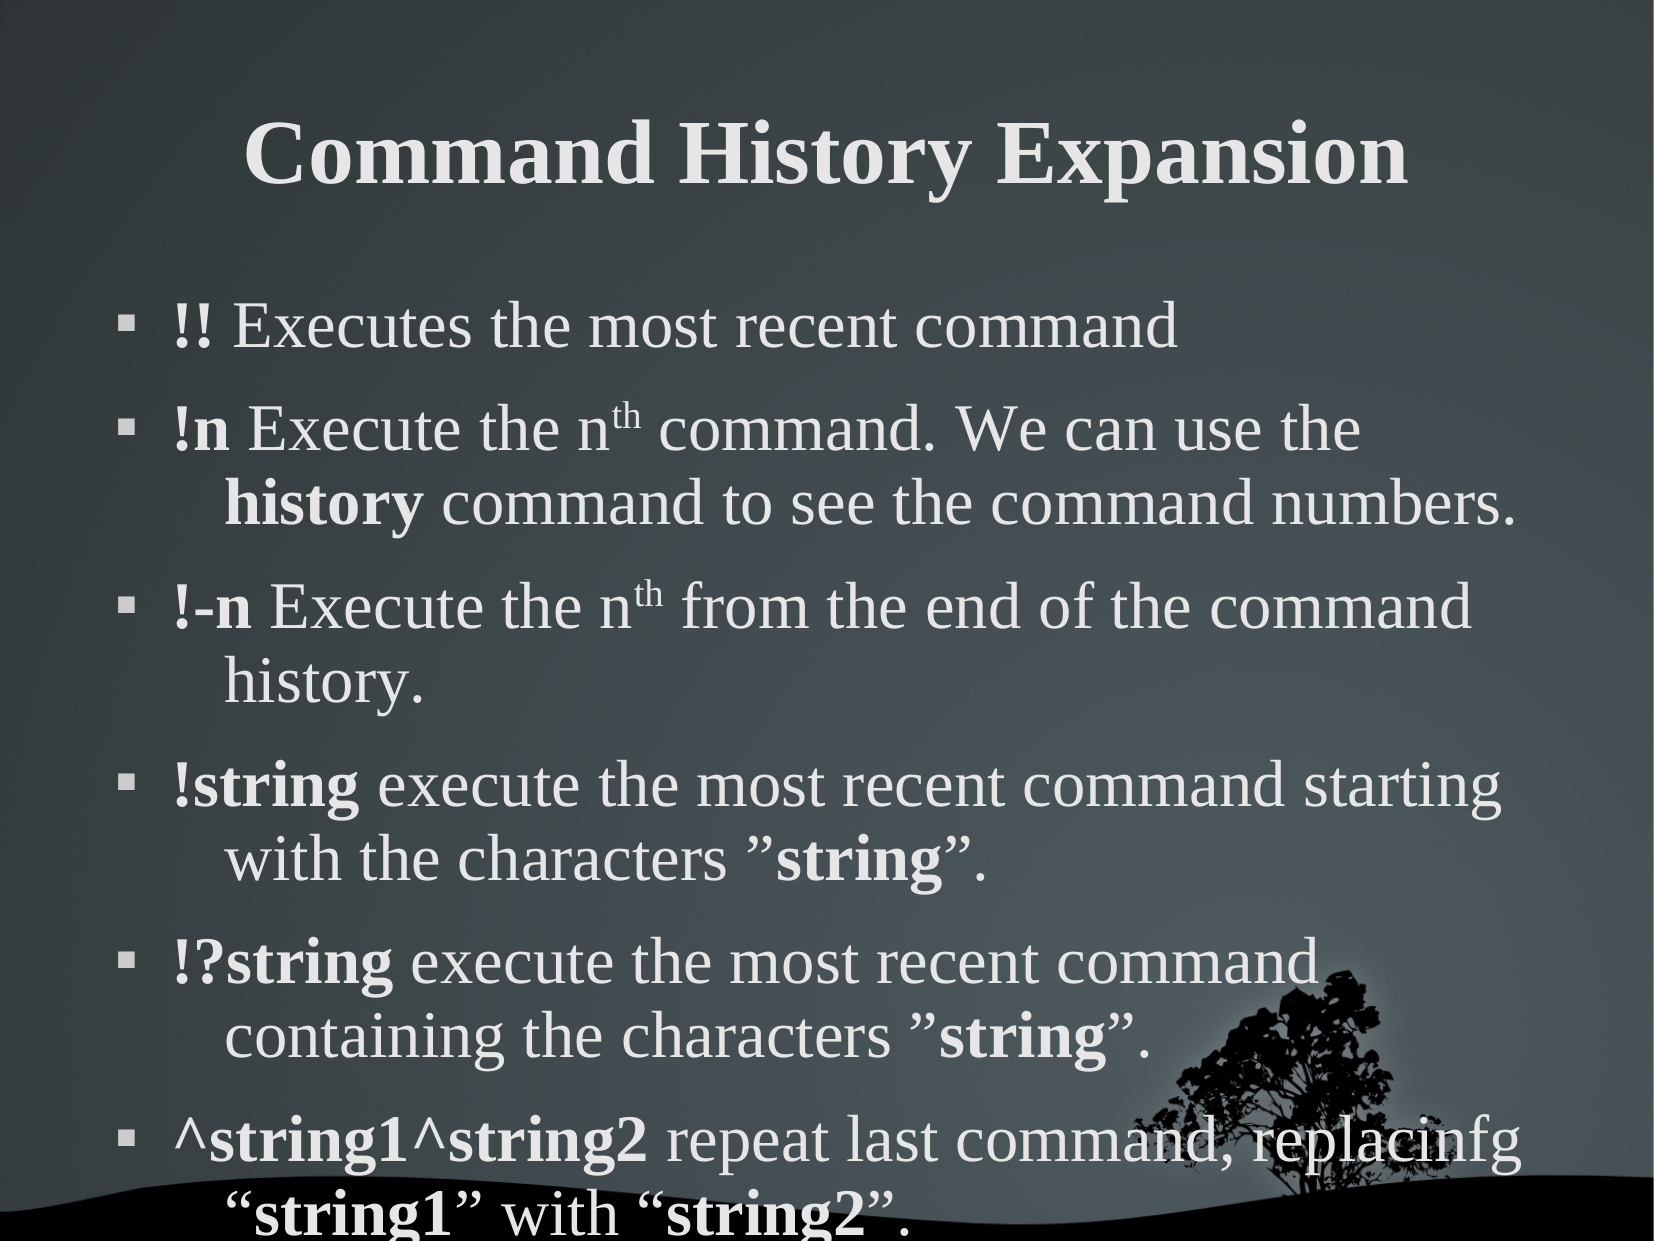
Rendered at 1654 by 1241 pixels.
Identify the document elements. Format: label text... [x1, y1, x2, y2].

title Command History Expansion [82, 49, 1571, 257]
list !! Executes the most recent command !n Execute the nth command. We can use the history command to see the command numbers. !-n Execute the nth from the end of the command history. !string execute the most recent command starting with the characters ”string”. !?string execute the most recent command containing the characters ”string”. ^string1^string2 repeat last command, replacinfg “string1” with “string2”. $ fc edits the most recent command history [82, 287, 1571, 1241]
picture [0, 0, 1654, 1241]
